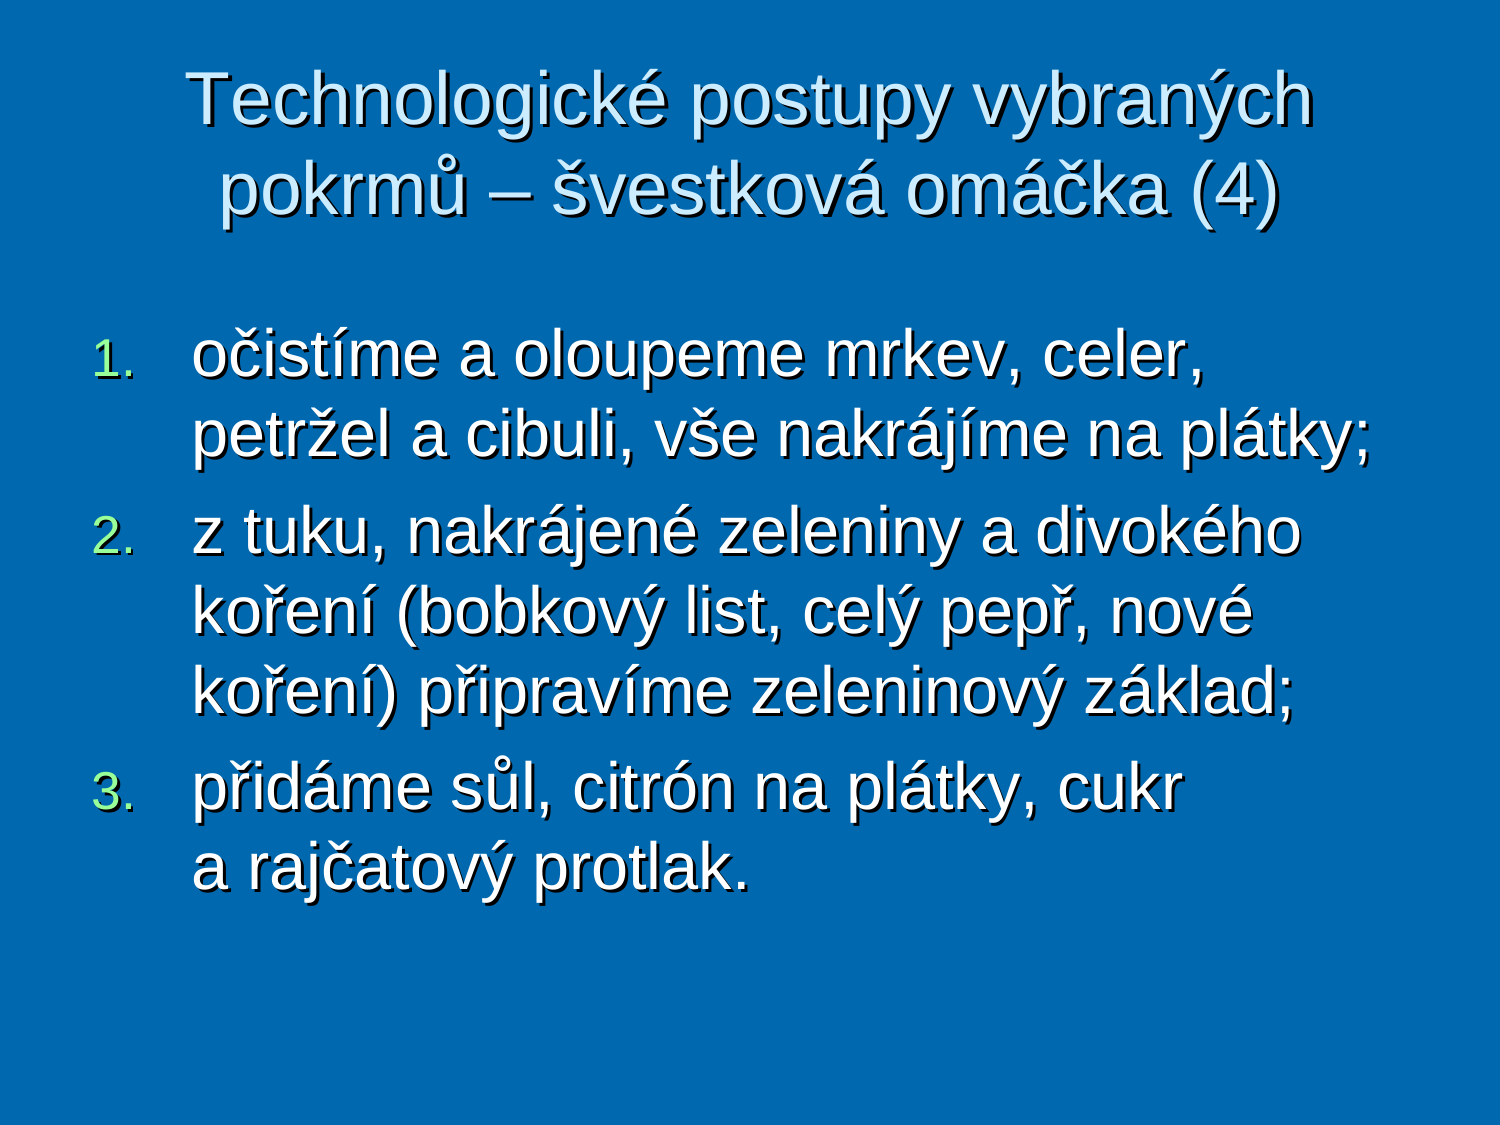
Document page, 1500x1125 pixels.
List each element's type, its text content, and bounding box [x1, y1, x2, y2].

list očistíme a oloupeme mrkev, celer, petržel a cibuli, vše nakrájíme na plátky; z tuku, nakrájené zeleniny a divokého koření (bobkový list, celý pepř, nové koření) připravíme zeleninový základ; přidáme sůl, citrón na plátky, cukr a rajčatový protlak. [76, 302, 1427, 1046]
title Technologické postupy vybraných pokrmů – švestková omáčka (4) [75, 41, 1426, 237]
